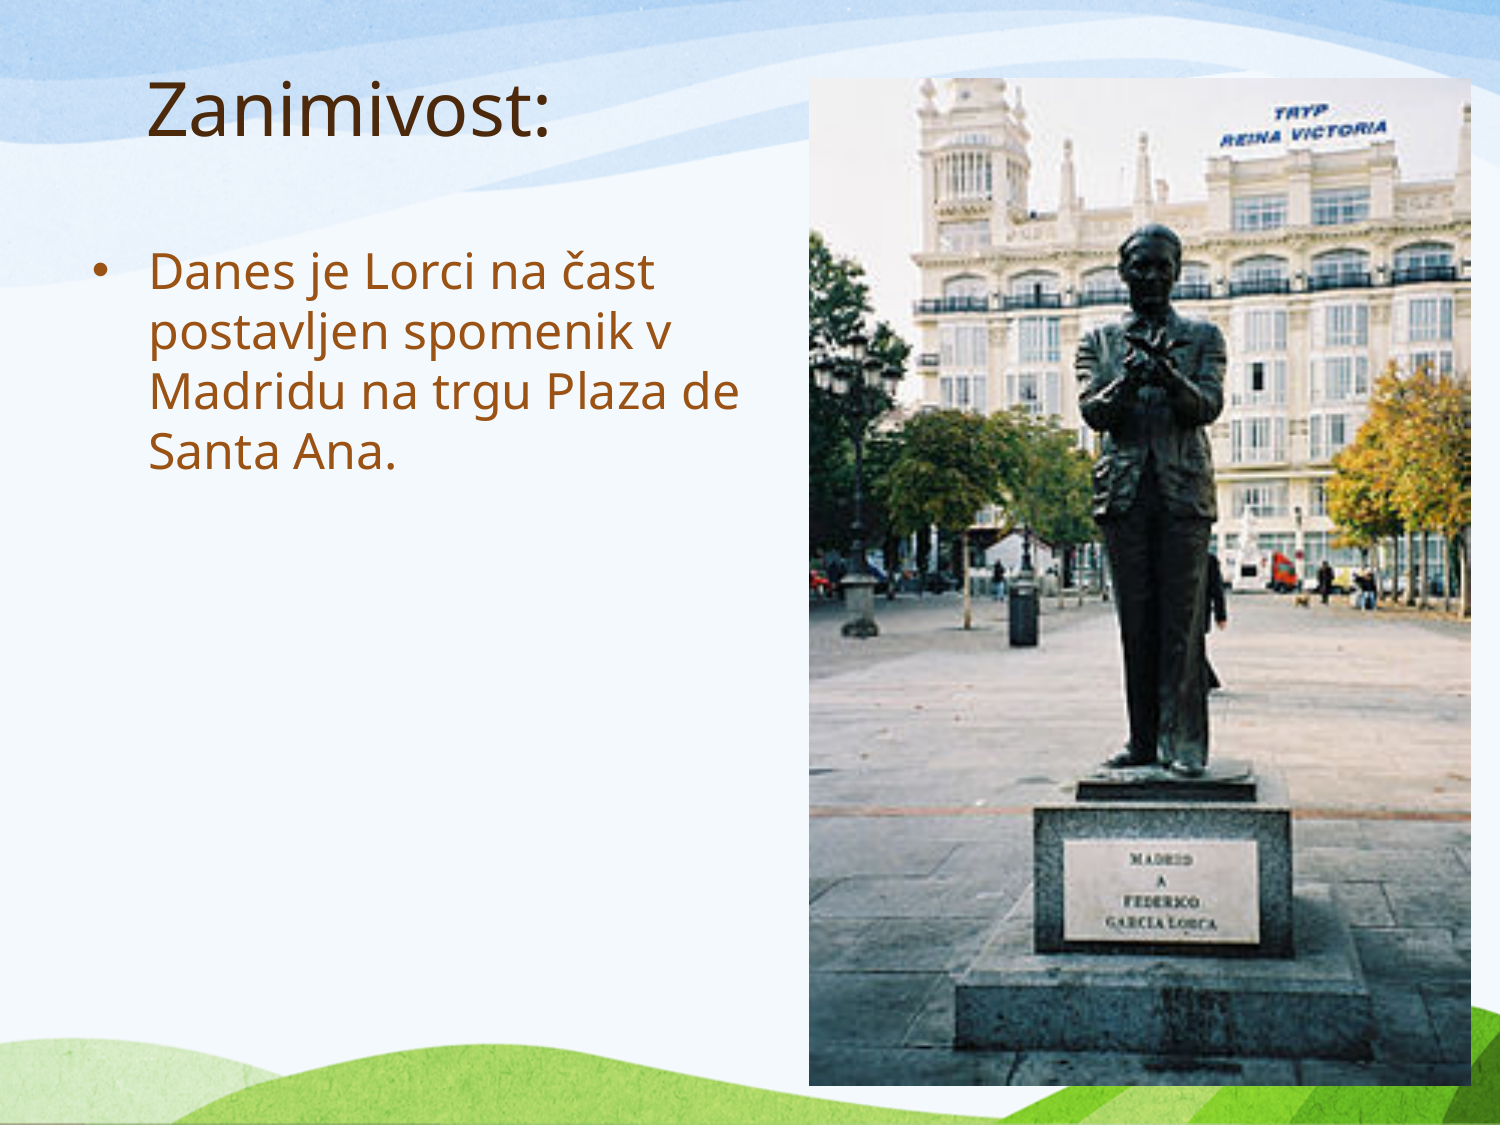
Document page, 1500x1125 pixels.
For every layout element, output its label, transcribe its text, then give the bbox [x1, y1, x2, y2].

list Danes je Lorci na čast postavljen spomenik v Madridu na trgu Plaza de Santa Ana. [76, 231, 798, 1059]
title Zanimivost: [130, 50, 1369, 250]
picture [0, 0, 1500, 1125]
